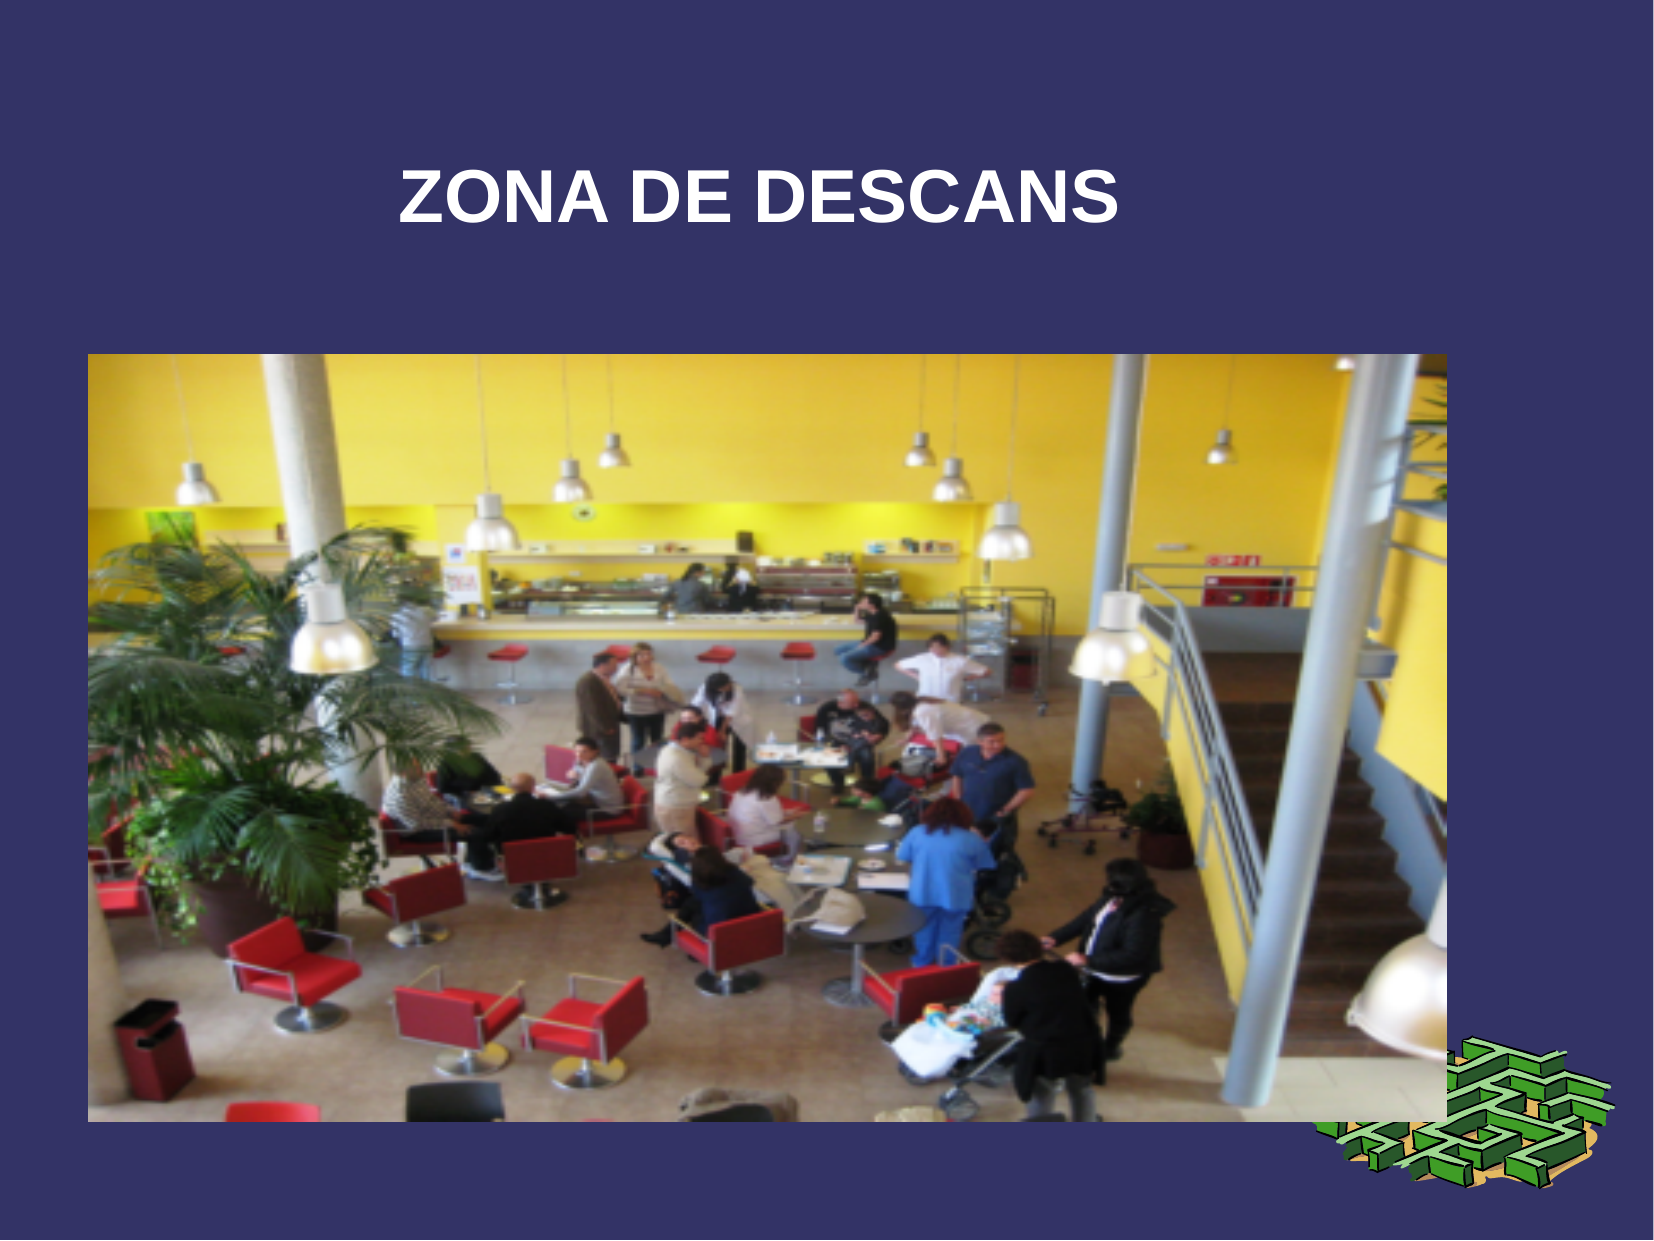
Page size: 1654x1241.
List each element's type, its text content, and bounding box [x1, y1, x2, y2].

text_box ZONA DE DESCANS [383, 147, 1136, 247]
picture [88, 354, 1447, 1123]
